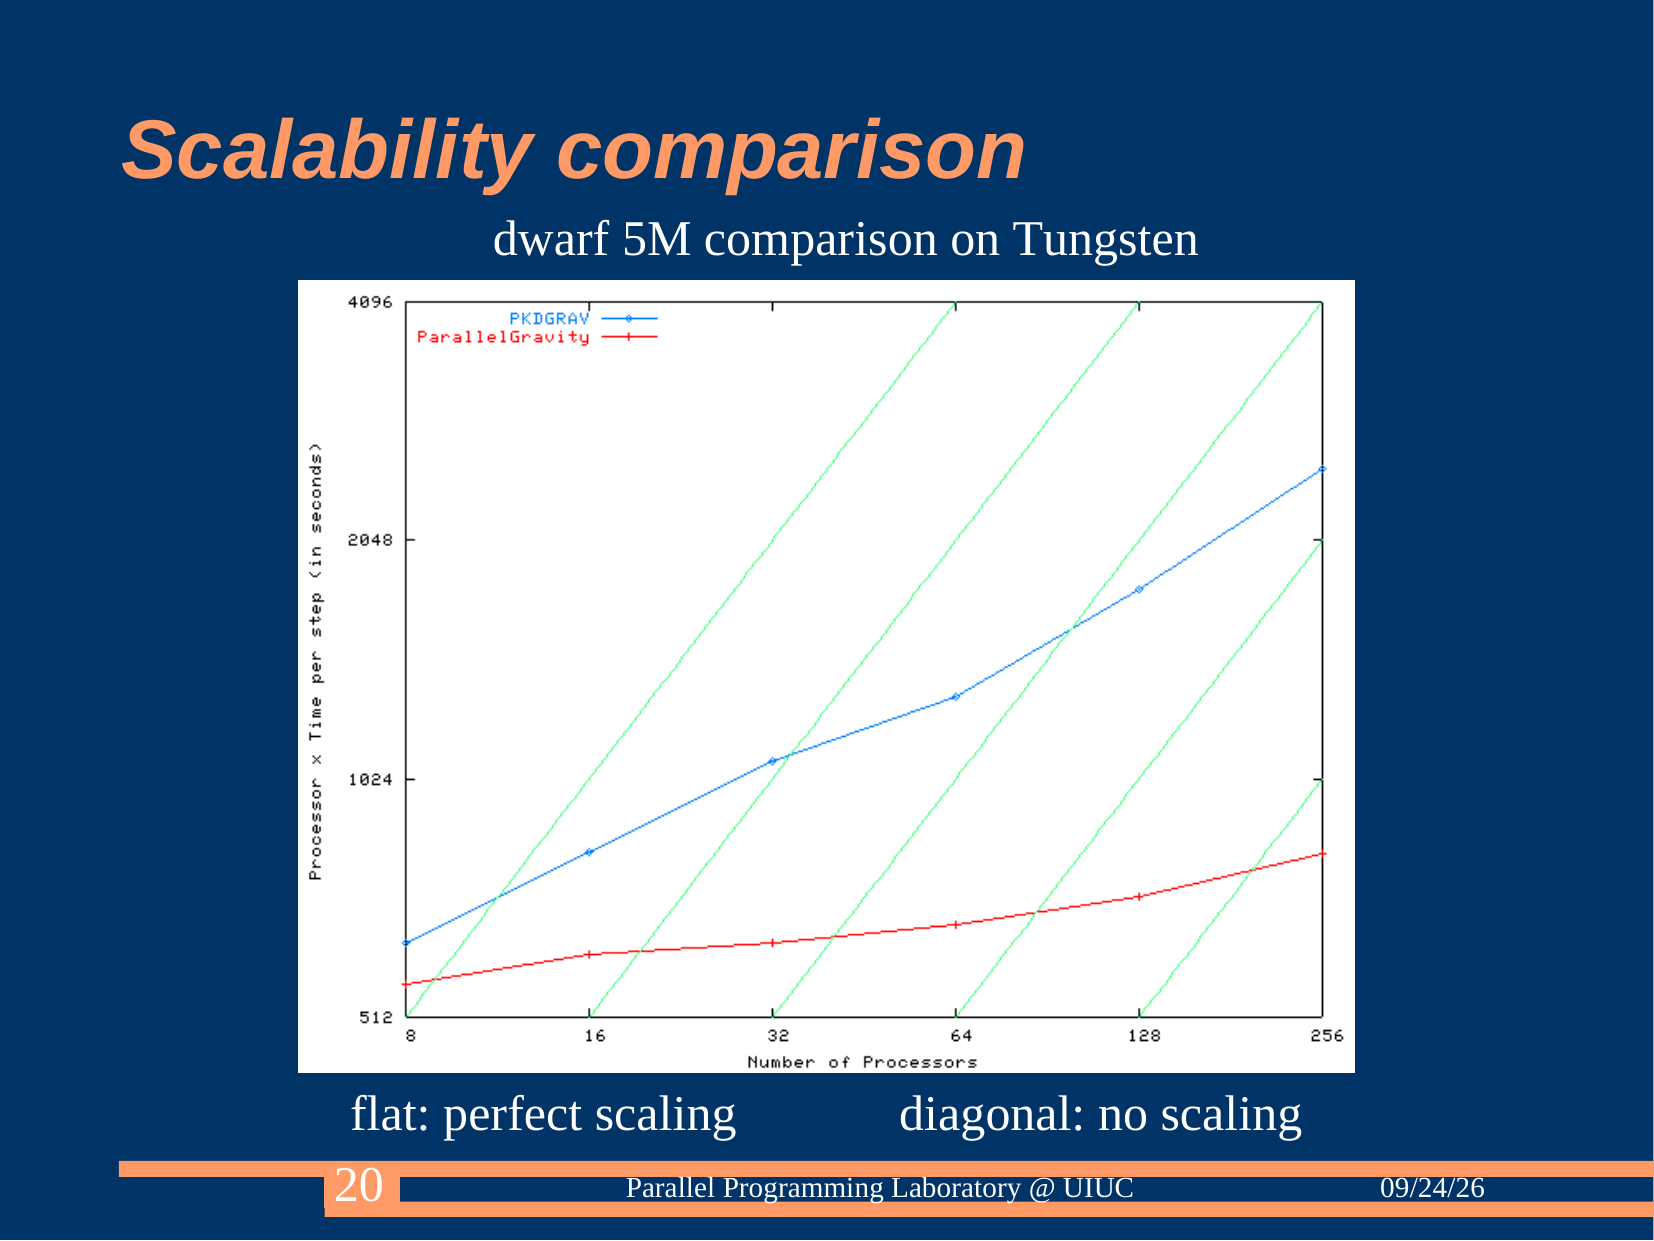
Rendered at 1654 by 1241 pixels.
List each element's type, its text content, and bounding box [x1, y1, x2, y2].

picture [298, 280, 1355, 1073]
title Scalability comparison [121, 46, 1534, 254]
text_box flat: perfect scaling diagonal: no scaling [350, 1085, 1303, 1141]
text_box dwarf 5M comparison on Tungsten [492, 211, 1199, 267]
